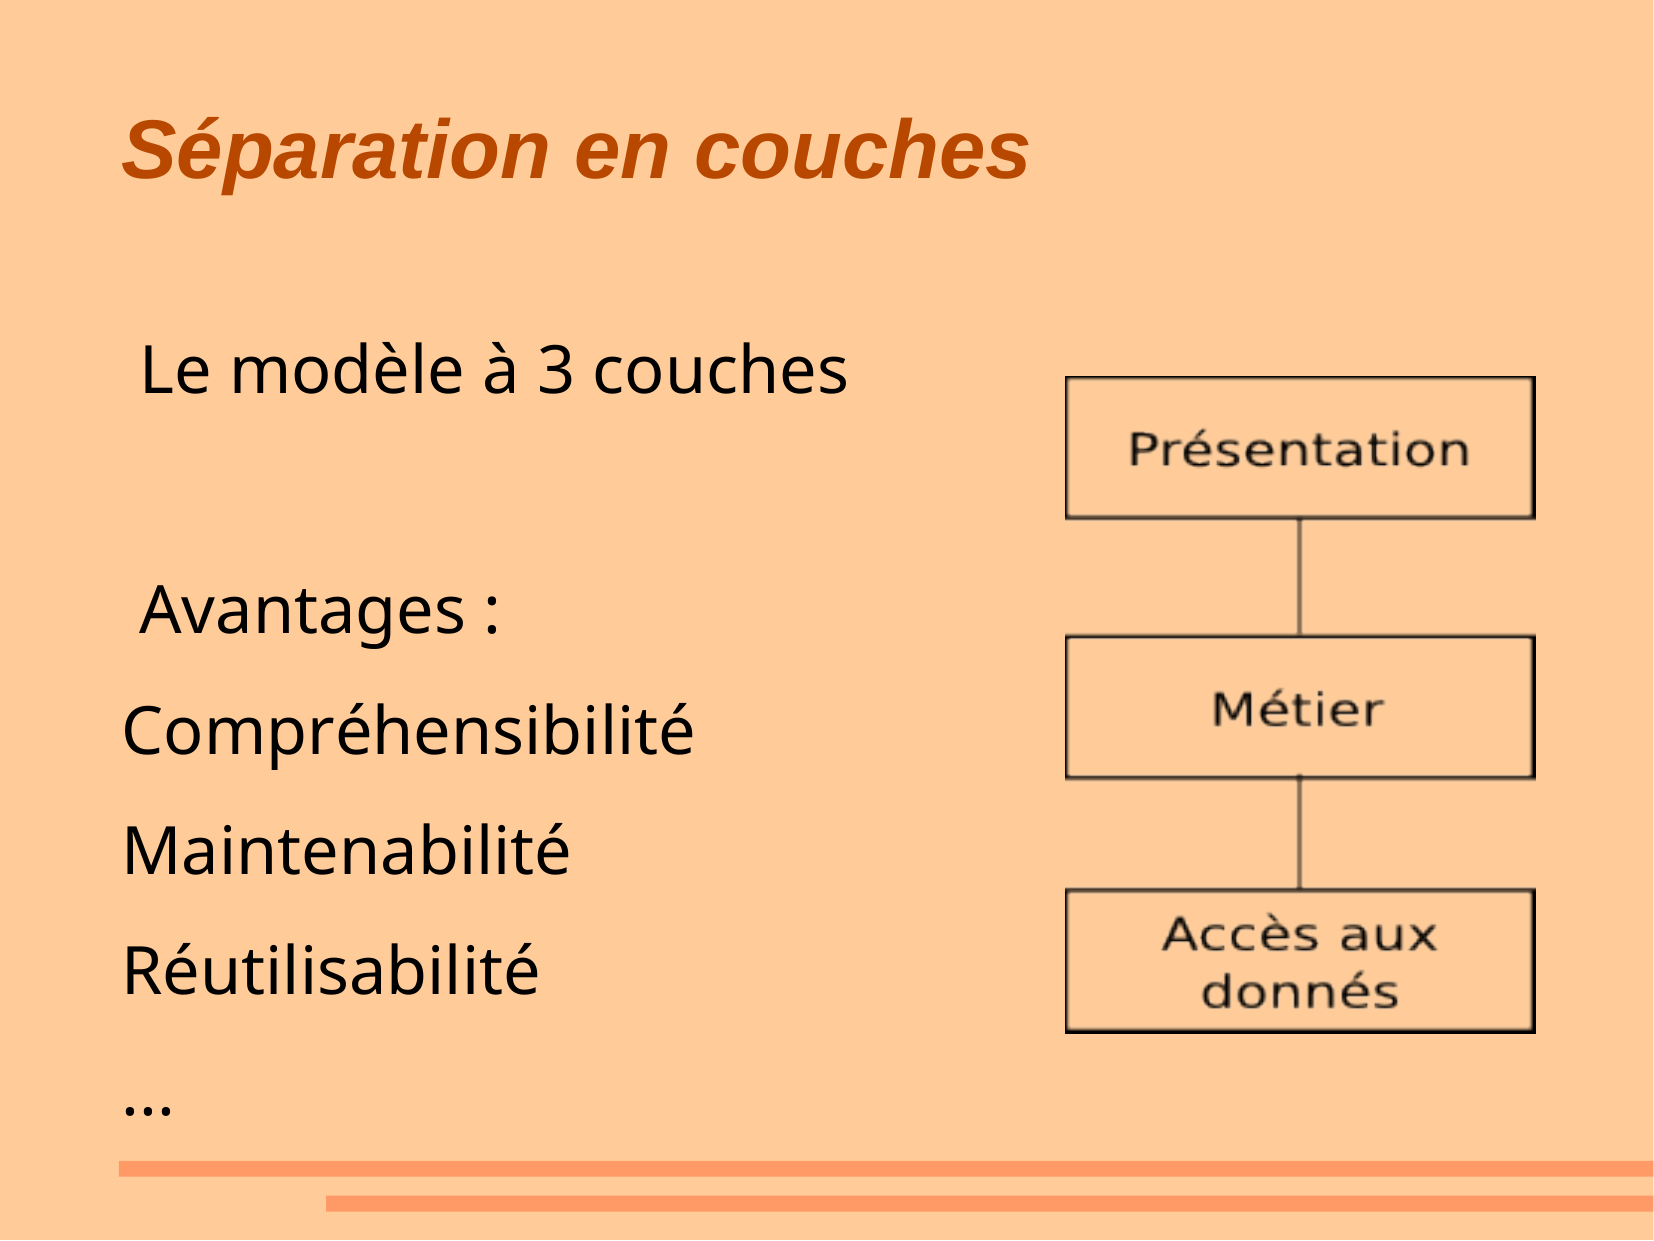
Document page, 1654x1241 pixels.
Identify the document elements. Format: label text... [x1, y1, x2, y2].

list Le modèle à 3 couches Avantages : Compréhensibilité Maintenabilité Réutilisabilité ... [121, 322, 1561, 1160]
title Séparation en couches [121, 46, 1534, 254]
picture [1065, 376, 1536, 1034]
